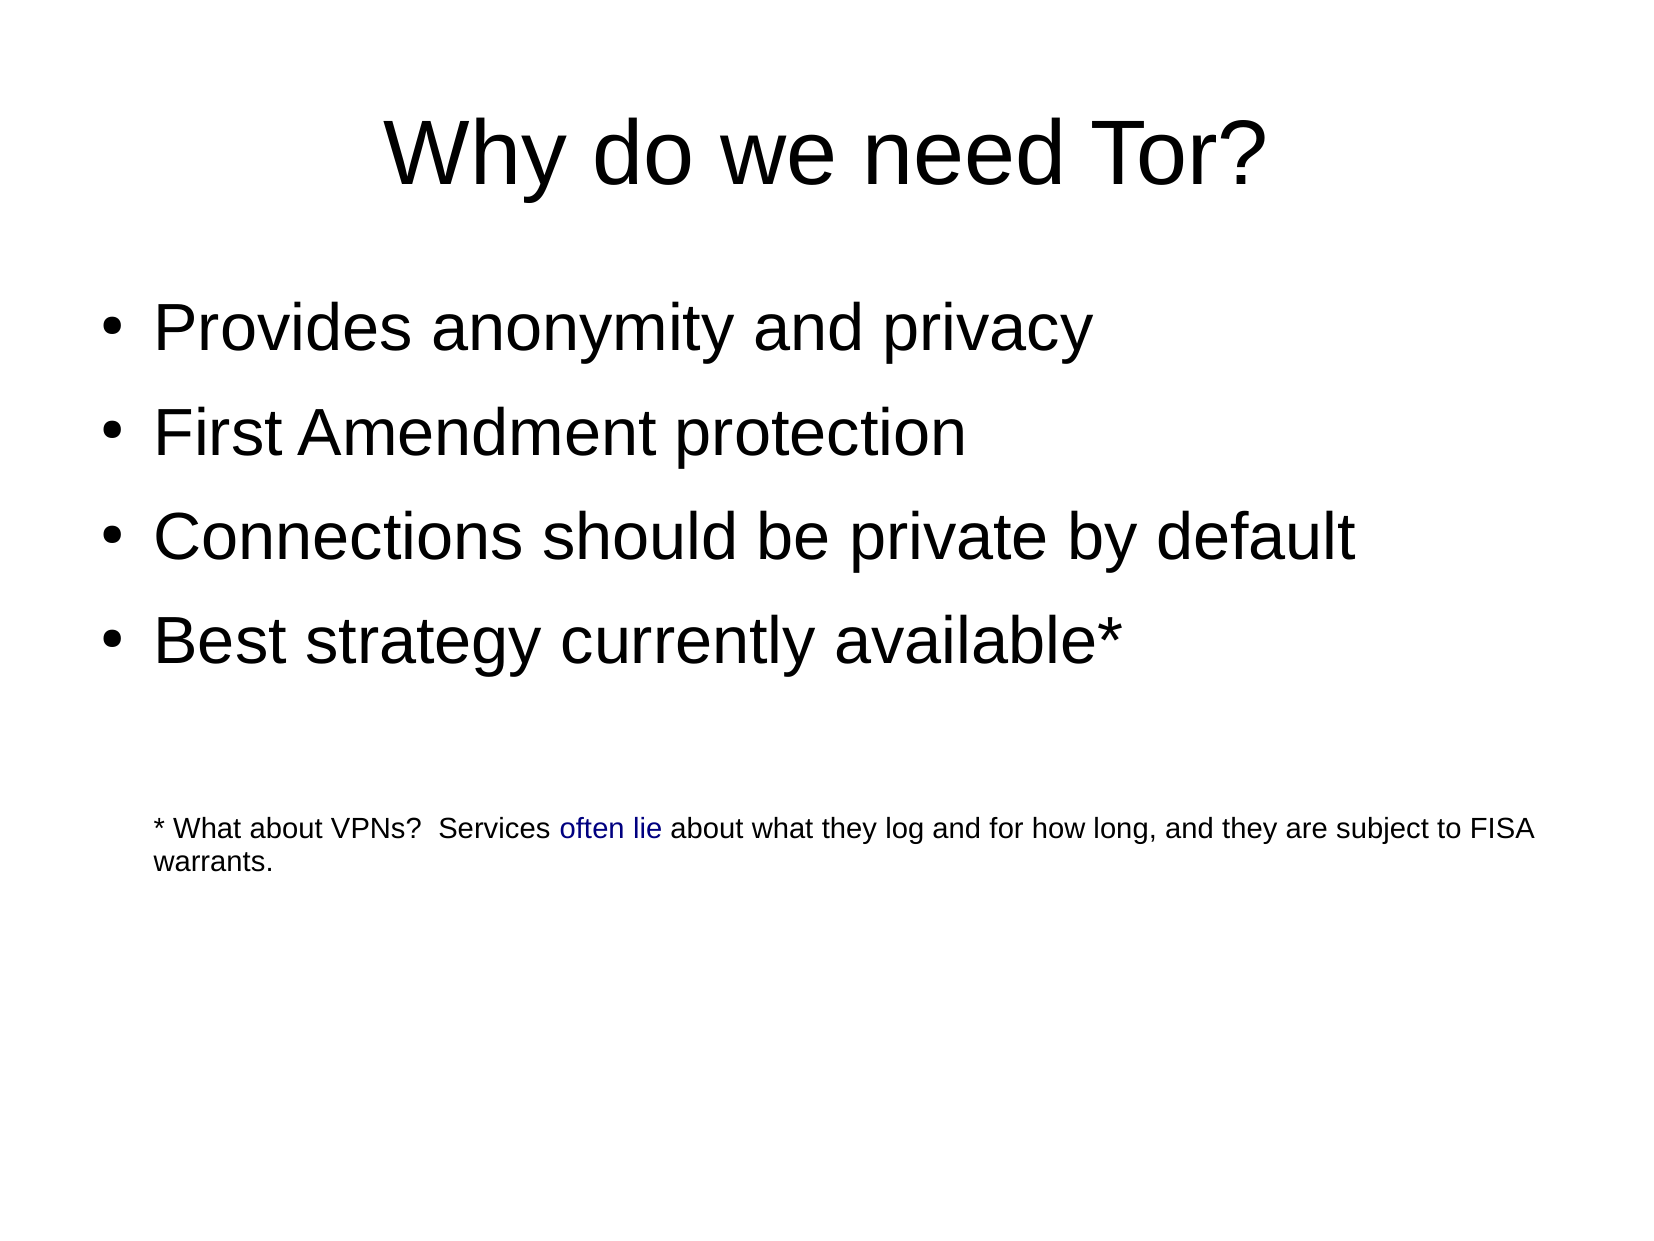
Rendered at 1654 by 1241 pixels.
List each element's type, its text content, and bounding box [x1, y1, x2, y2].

list Provides anonymity and privacy First Amendment protection Connections should be private by default Best strategy currently available* * What about VPNs? Services often lie about what they log and for how long, and they are subject to FISA warrants. [82, 290, 1571, 1010]
title Why do we need Tor? [82, 49, 1571, 257]
